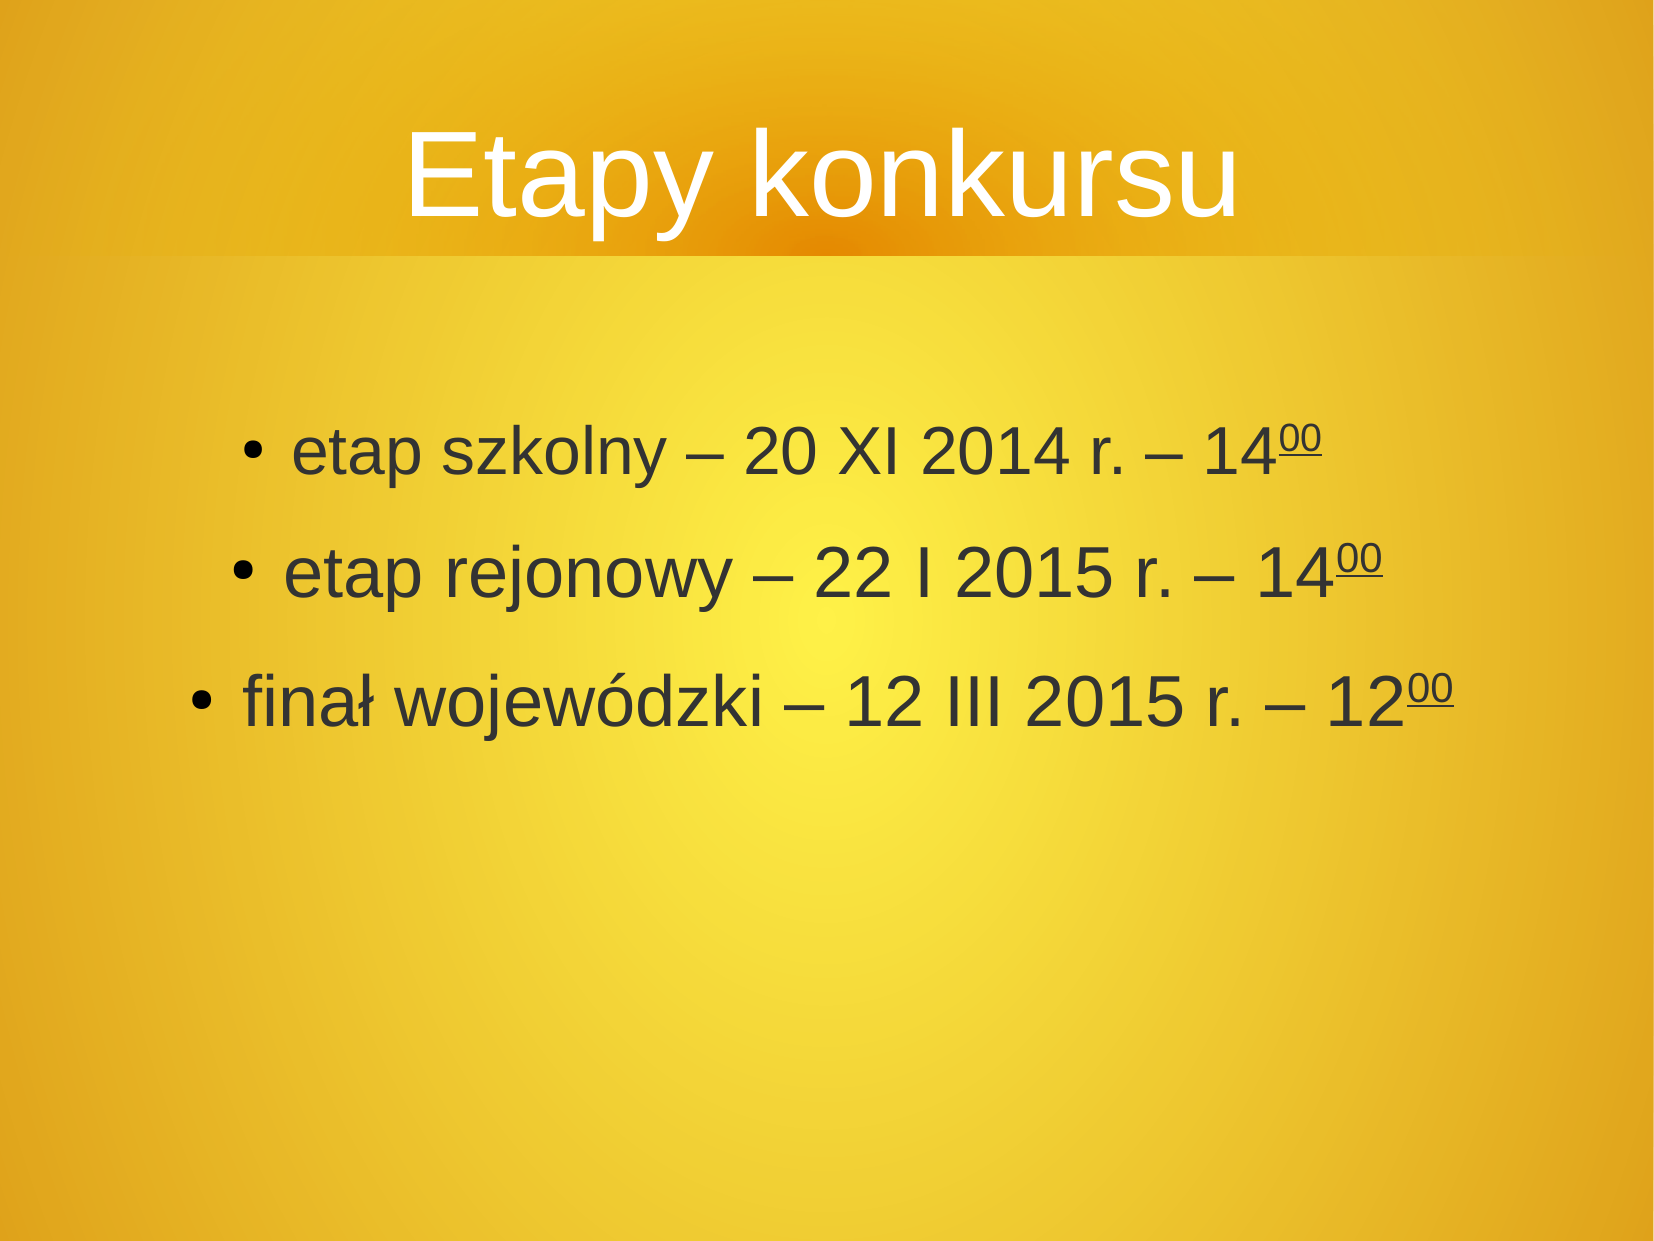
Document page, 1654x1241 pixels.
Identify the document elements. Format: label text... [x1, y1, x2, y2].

list finał wojewódzki – 12 III 2015 r. – 1200 [171, 661, 1459, 756]
title Etapy konkursu [78, 70, 1567, 278]
list etap rejonowy – 22 I 2015 r. – 1400 [212, 531, 1477, 626]
list etap szkolny – 20 XI 2014 r. – 1400 [224, 413, 1394, 508]
